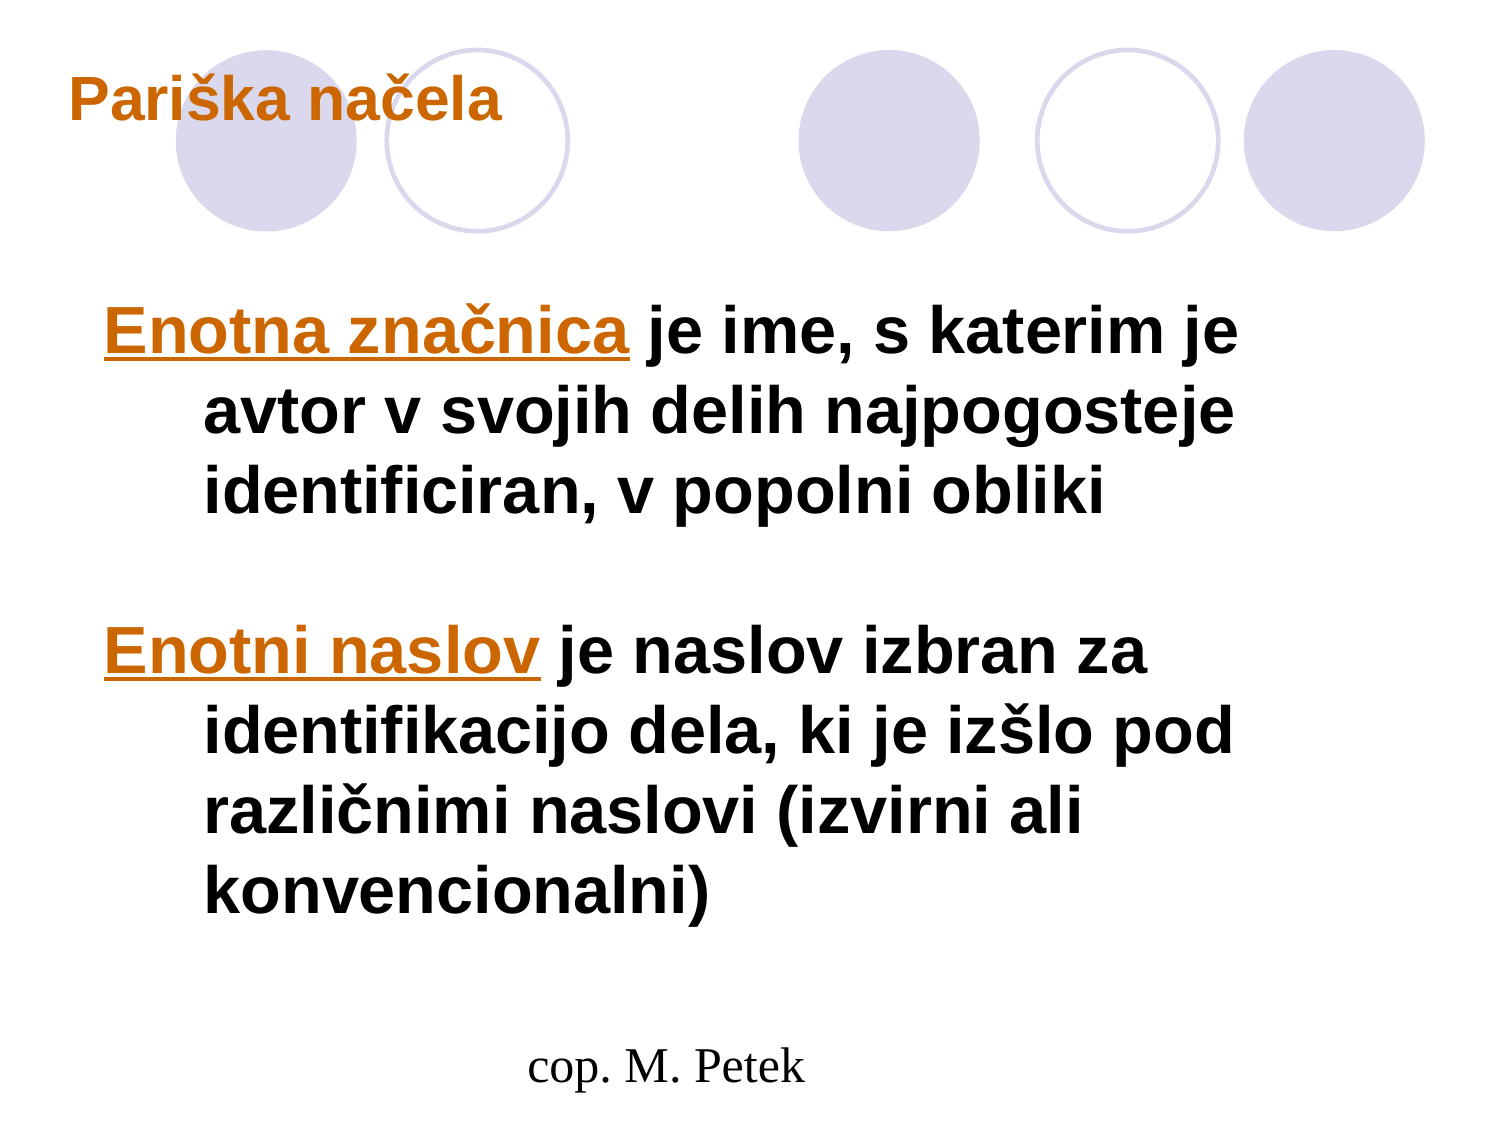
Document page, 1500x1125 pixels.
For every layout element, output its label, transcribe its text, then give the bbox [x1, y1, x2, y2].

list Enotna značnica je ime, s katerim je avtor v svojih delih najpogosteje identificiran, v popolni obliki Enotni naslov je naslov izbran za identifikacijo dela, ki je izšlo pod različnimi naslovi (izvirni ali konvencionalni) [88, 278, 1413, 1026]
title Pariška načela [53, 0, 1463, 279]
